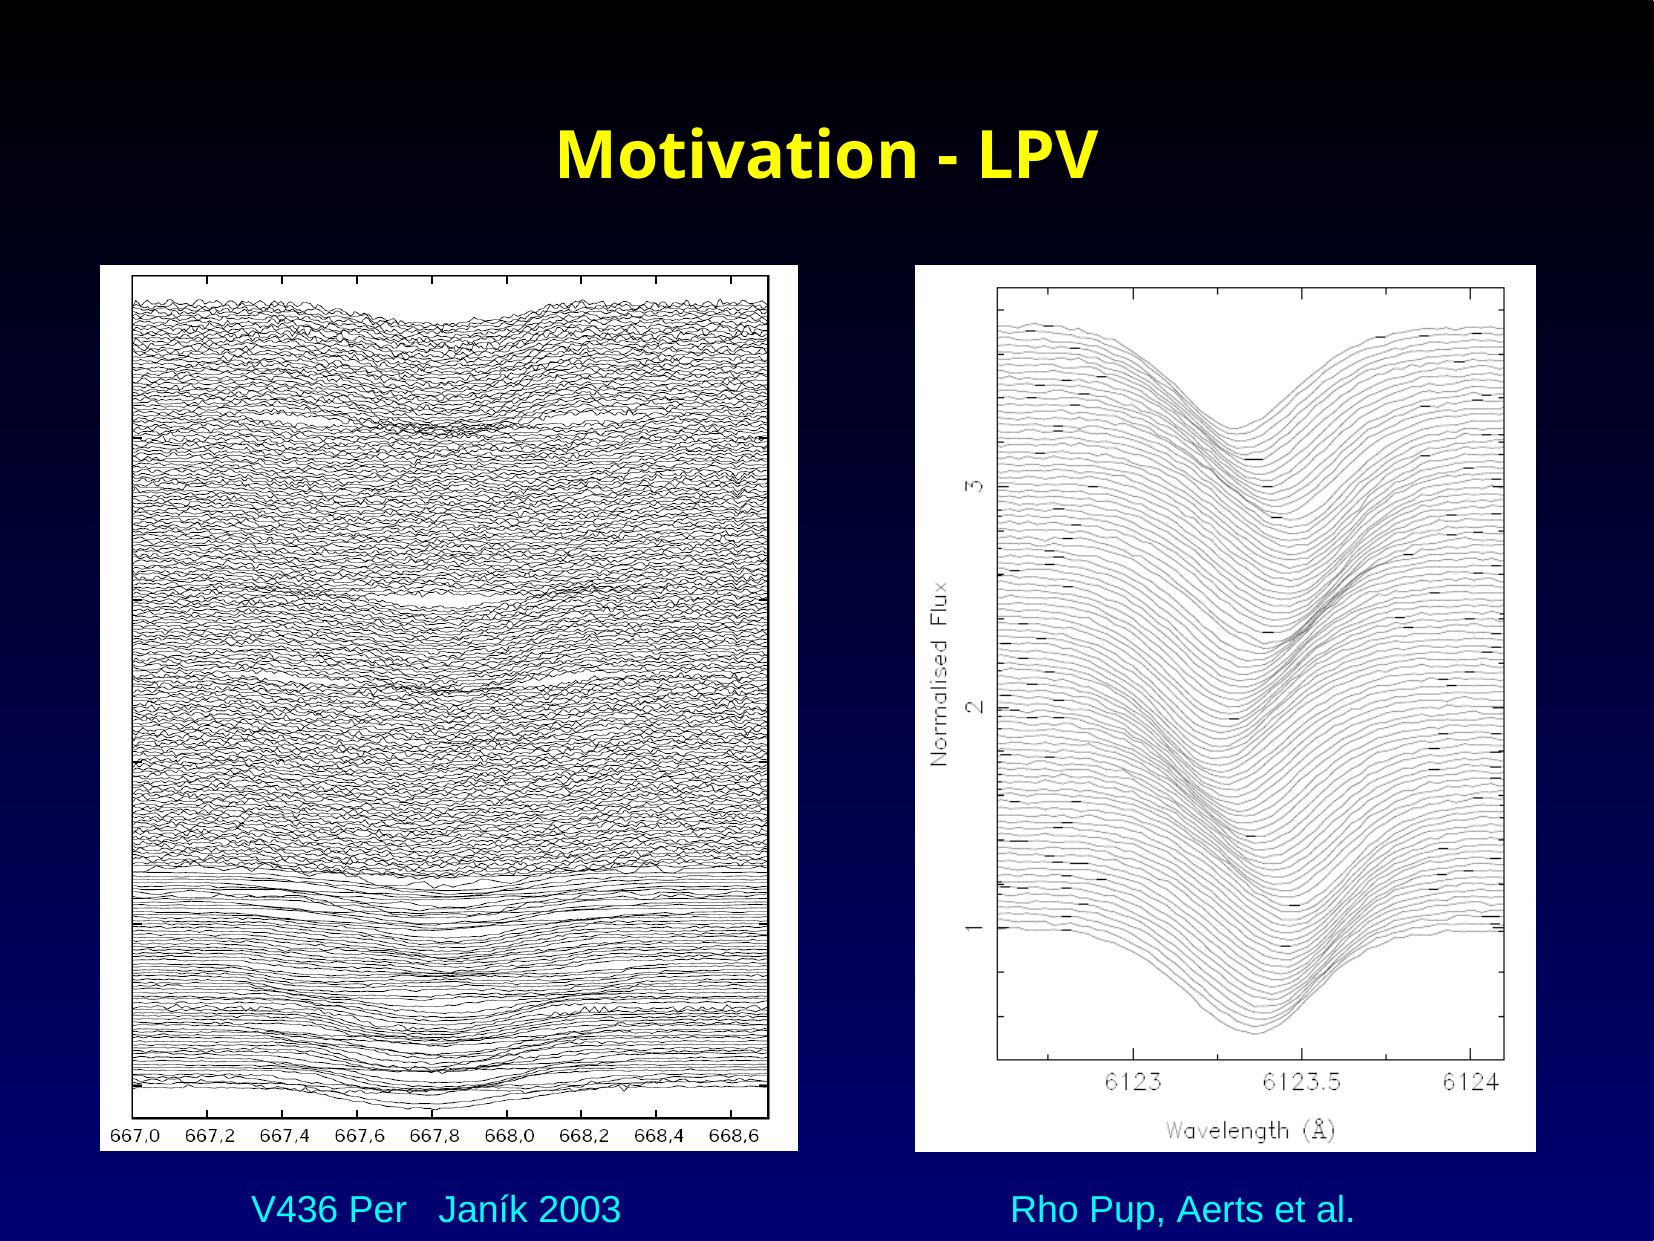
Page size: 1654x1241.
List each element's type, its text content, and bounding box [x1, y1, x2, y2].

text_box V436 Per Janík 2003 [236, 1181, 650, 1238]
title Motivation - LPV [82, 49, 1571, 257]
picture [915, 265, 1536, 1152]
text_box Rho Pup, Aerts et al. [974, 1181, 1477, 1241]
picture [100, 265, 798, 1151]
